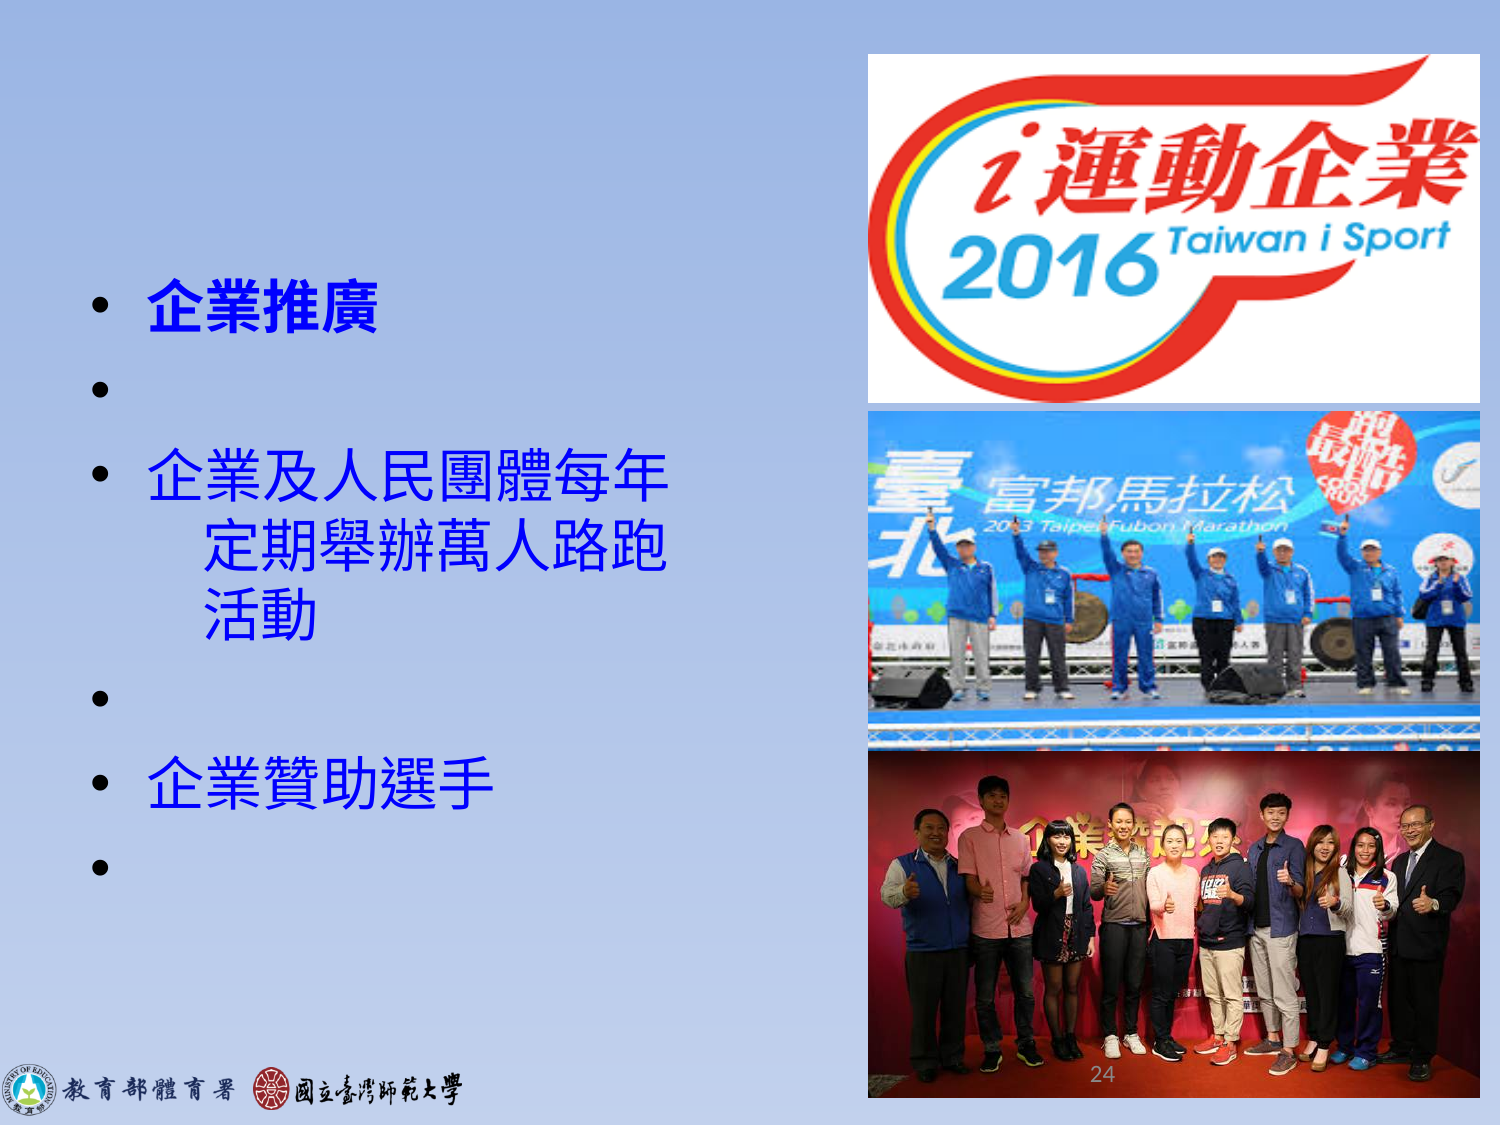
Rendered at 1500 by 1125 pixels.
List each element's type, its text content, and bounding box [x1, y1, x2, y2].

list 企業推廣 企業及人民團體每年定期舉辦萬人路跑活動 企業贊助選手 [75, 262, 738, 1005]
text_box [1074, 1042, 1426, 1103]
picture [868, 54, 1480, 403]
picture [868, 411, 1480, 1098]
